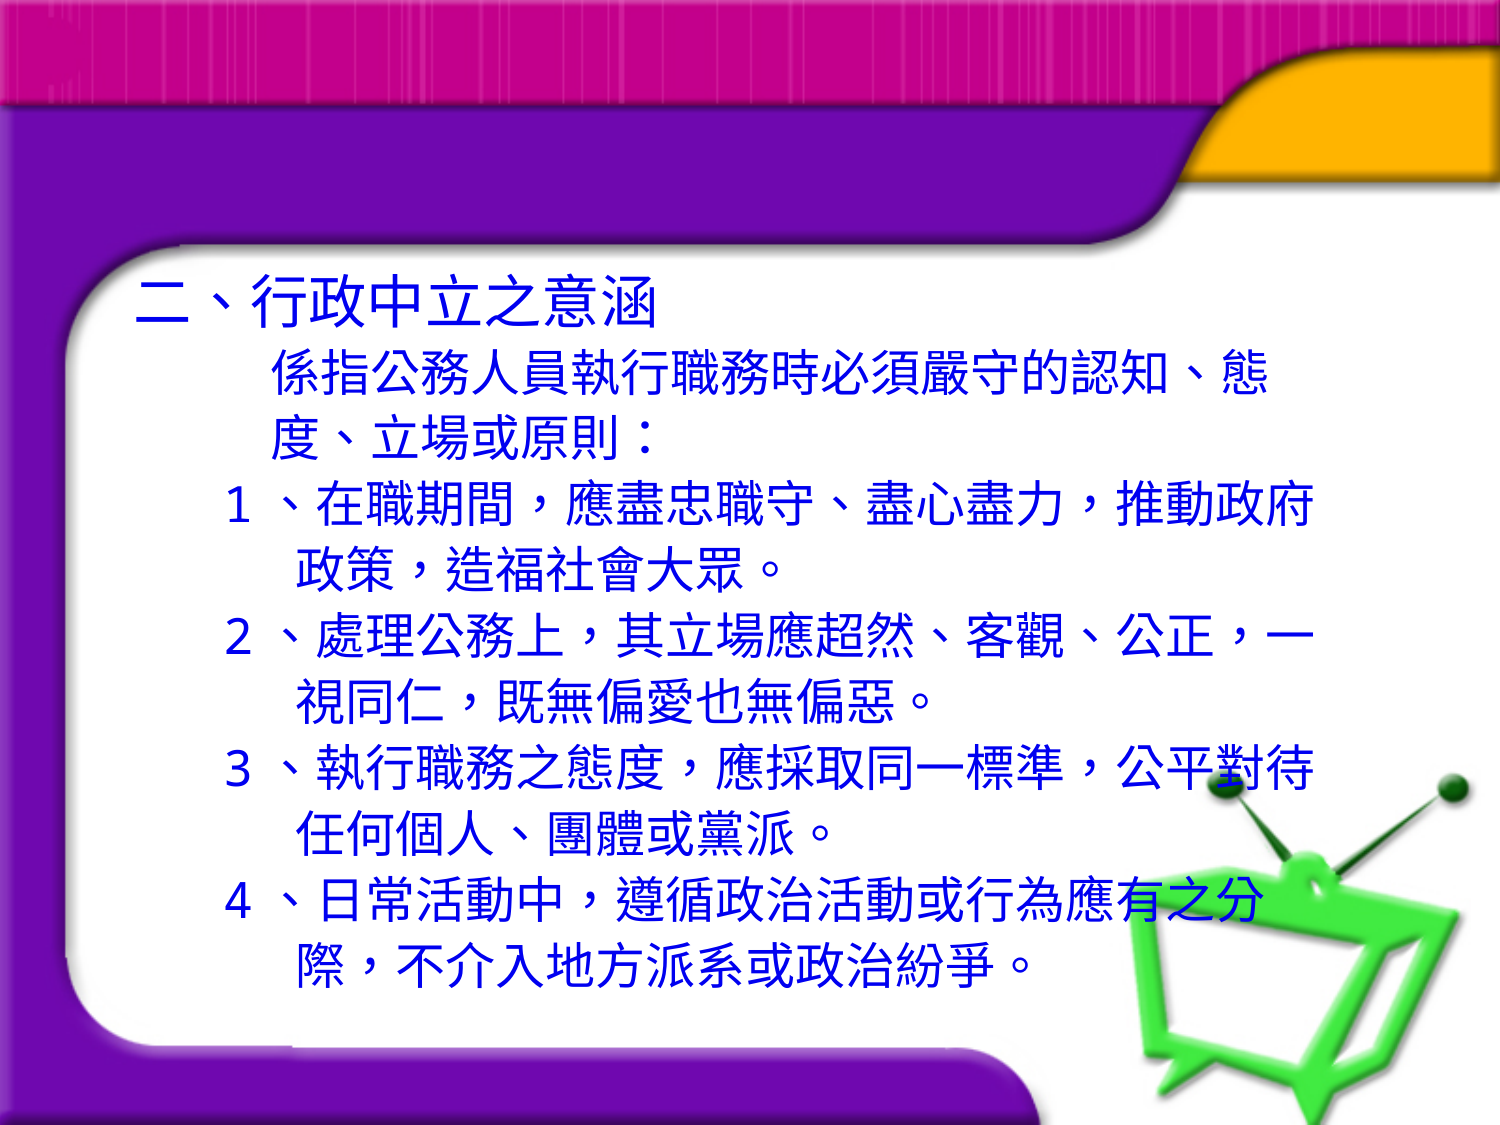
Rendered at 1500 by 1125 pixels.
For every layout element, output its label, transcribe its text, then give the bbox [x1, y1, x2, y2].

subtitle 二、行政中立之意涵 係指公務人員執行職務時必須嚴守的認知、態 度、立場或原則： 1、在職期間，應盡忠職守、盡心盡力，推動政府 政策，造福社會大眾。 2、處理公務上，其立場應超然、客觀、公正，一 視同仁，既無偏愛也無偏惡。 3、執行職務之態度，應採取同一標準，公平對待 任何個人、團體或黨派。 4、日常活動中，遵循政治活動或行為應有之分 際，不介入地方派系或政治紛爭。 [112, 243, 1338, 932]
